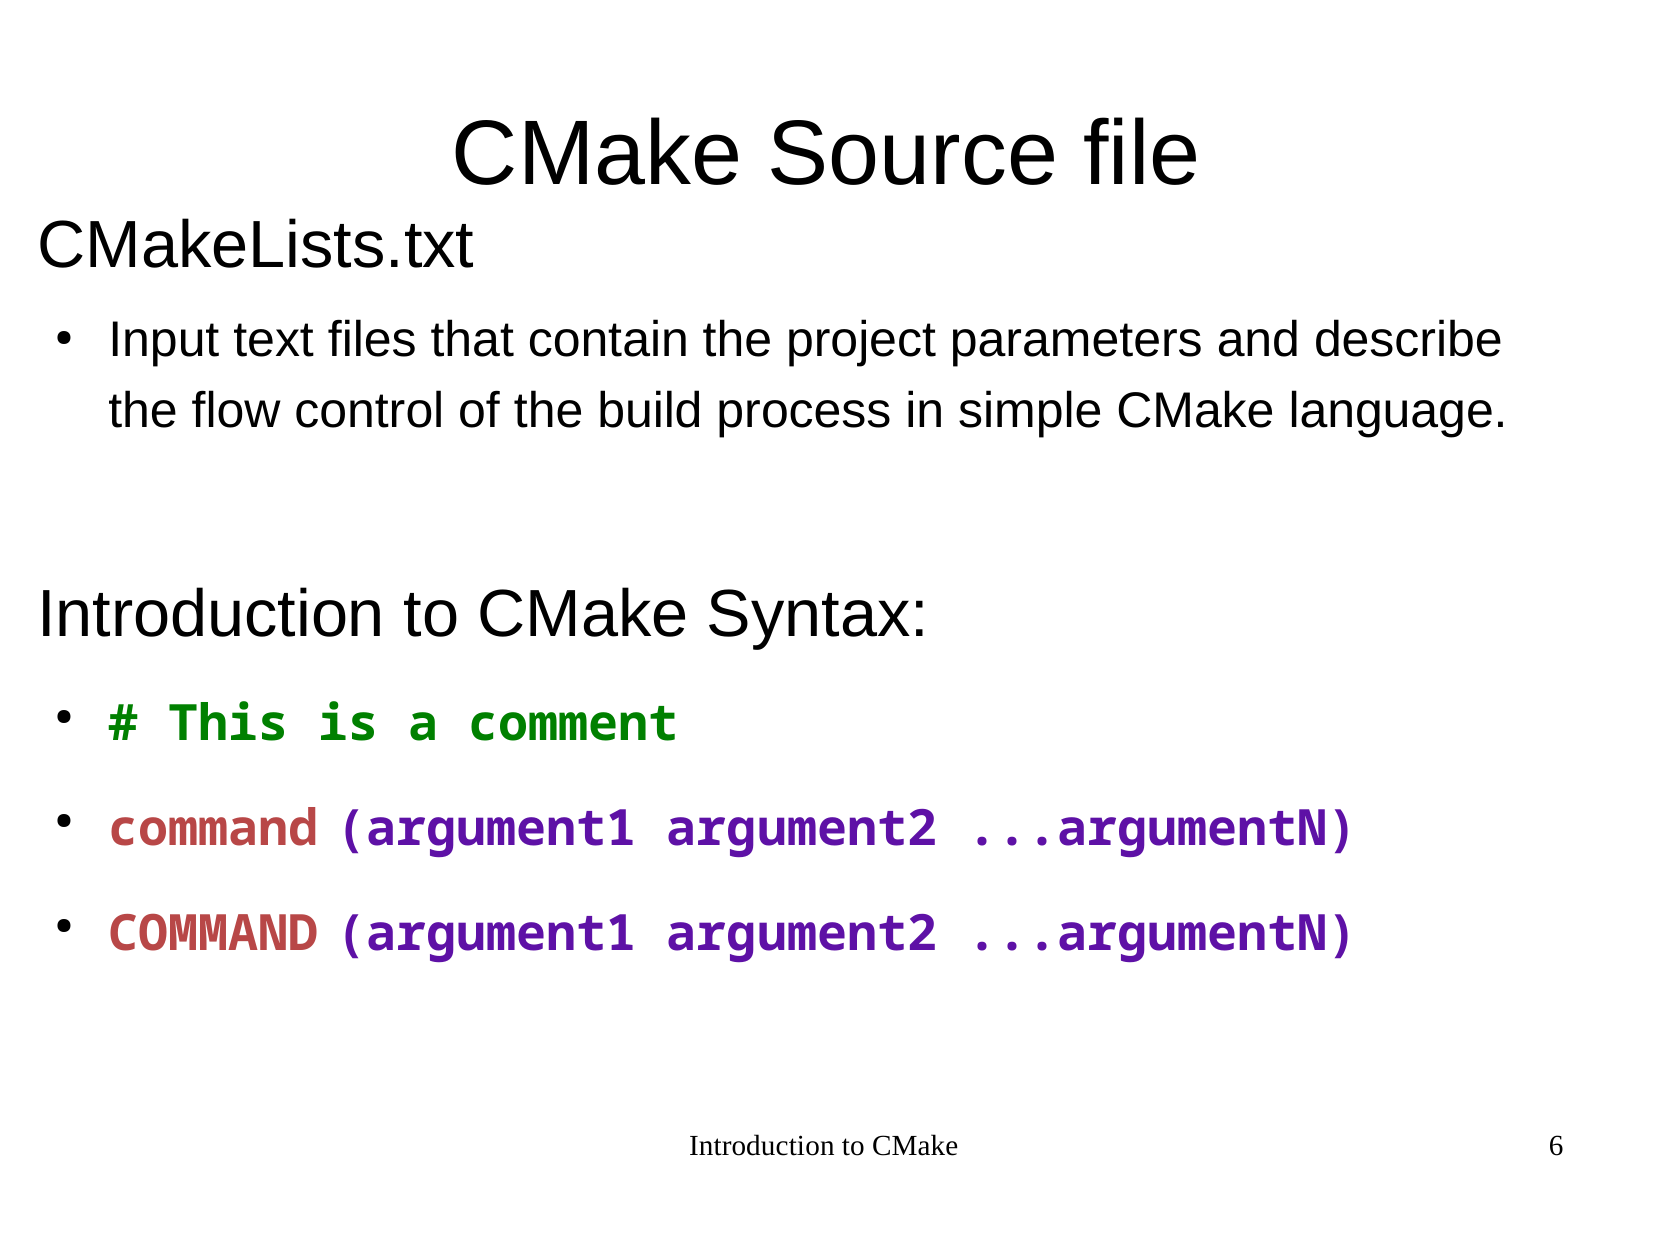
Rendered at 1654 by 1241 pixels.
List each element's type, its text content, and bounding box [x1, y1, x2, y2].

list CMakeLists.txt Input text files that contain the project parameters and describe the flow control of the build process in simple CMake language. Introduction to CMake Syntax: # This is a comment command (argument1 argument2 ...argumentN) COMMAND (argument1 argument2 ...argumentN) [37, 207, 1576, 1051]
title CMake Source file [82, 49, 1571, 207]
